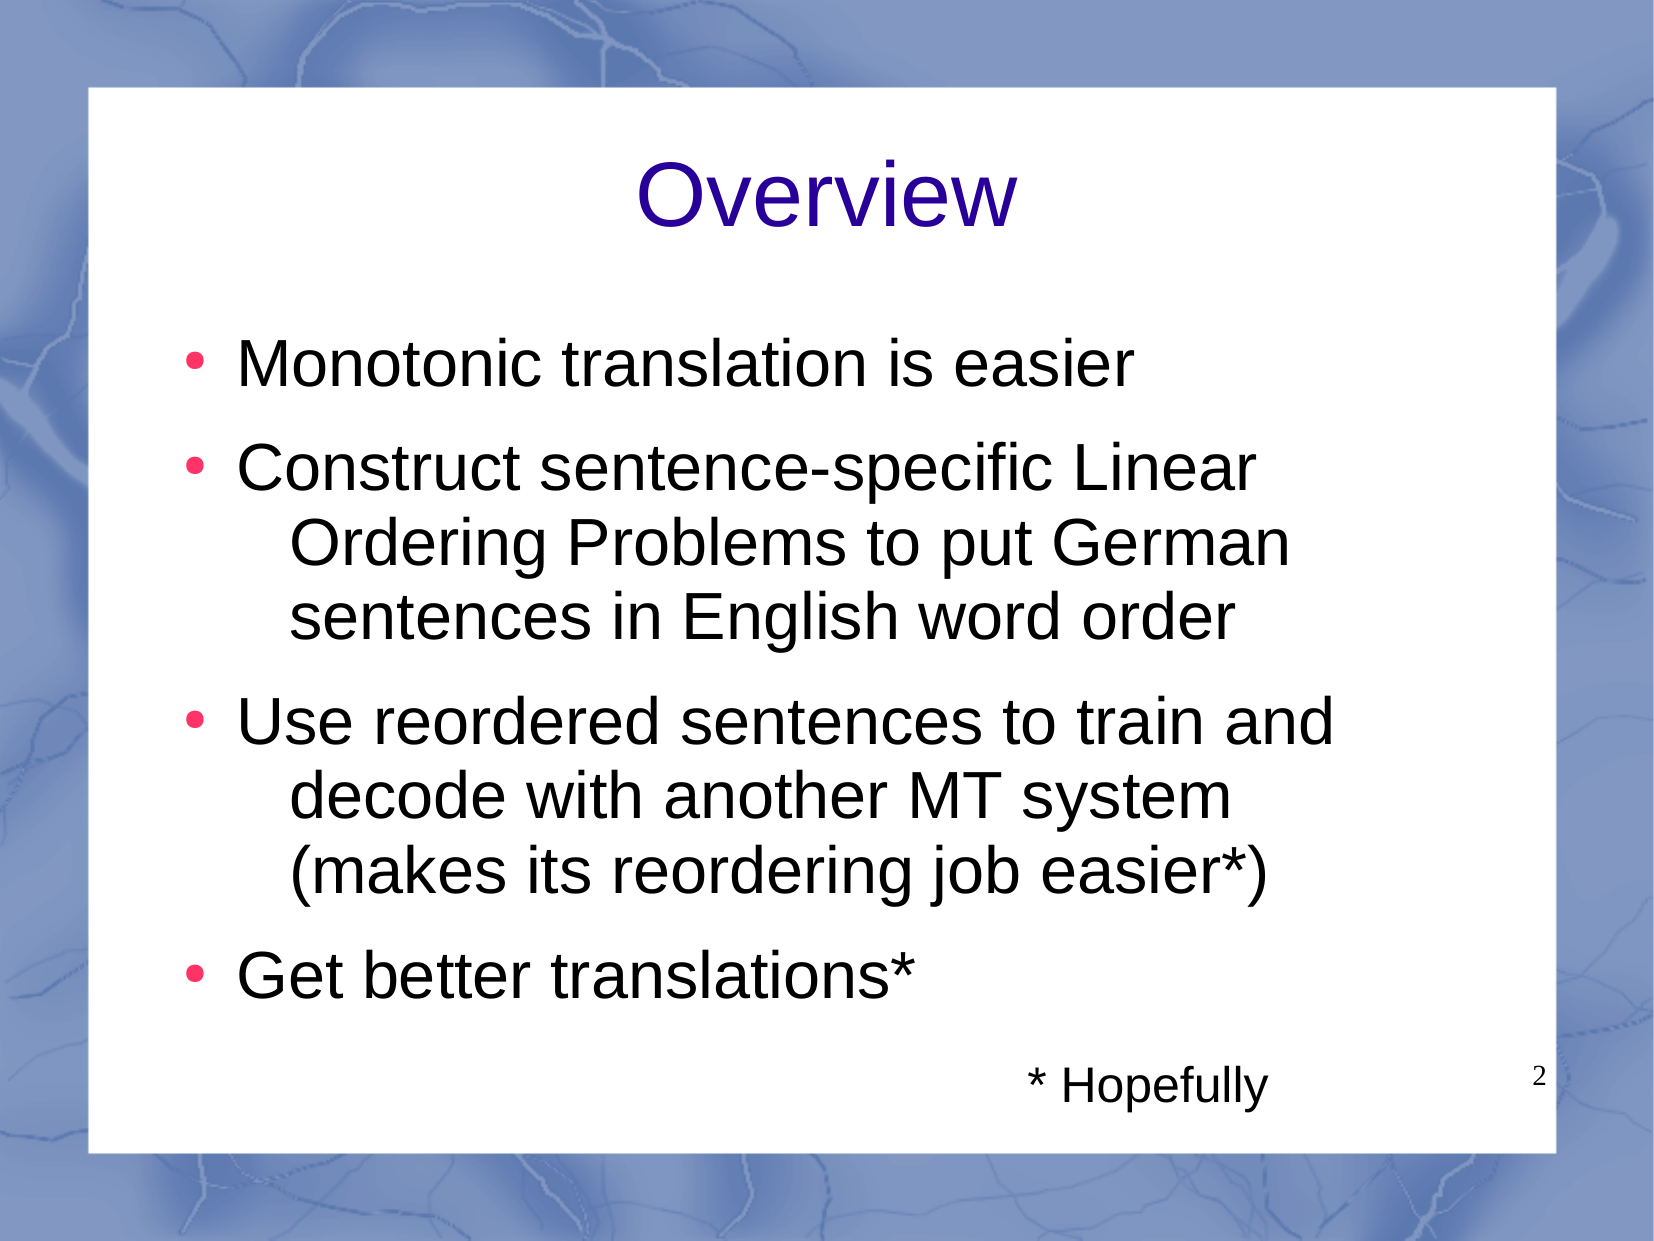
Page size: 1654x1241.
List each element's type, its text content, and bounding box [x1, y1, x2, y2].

text_box * Hopefully [1012, 1050, 1463, 1121]
list Monotonic translation is easier Construct sentence-specific Linear Ordering Problems to put German sentences in English word order Use reordered sentences to train and decode with another MT system (makes its reordering job easier*) Get better translations* [147, 325, 1506, 1013]
picture [0, 0, 1654, 1241]
title Overview [118, 98, 1536, 291]
